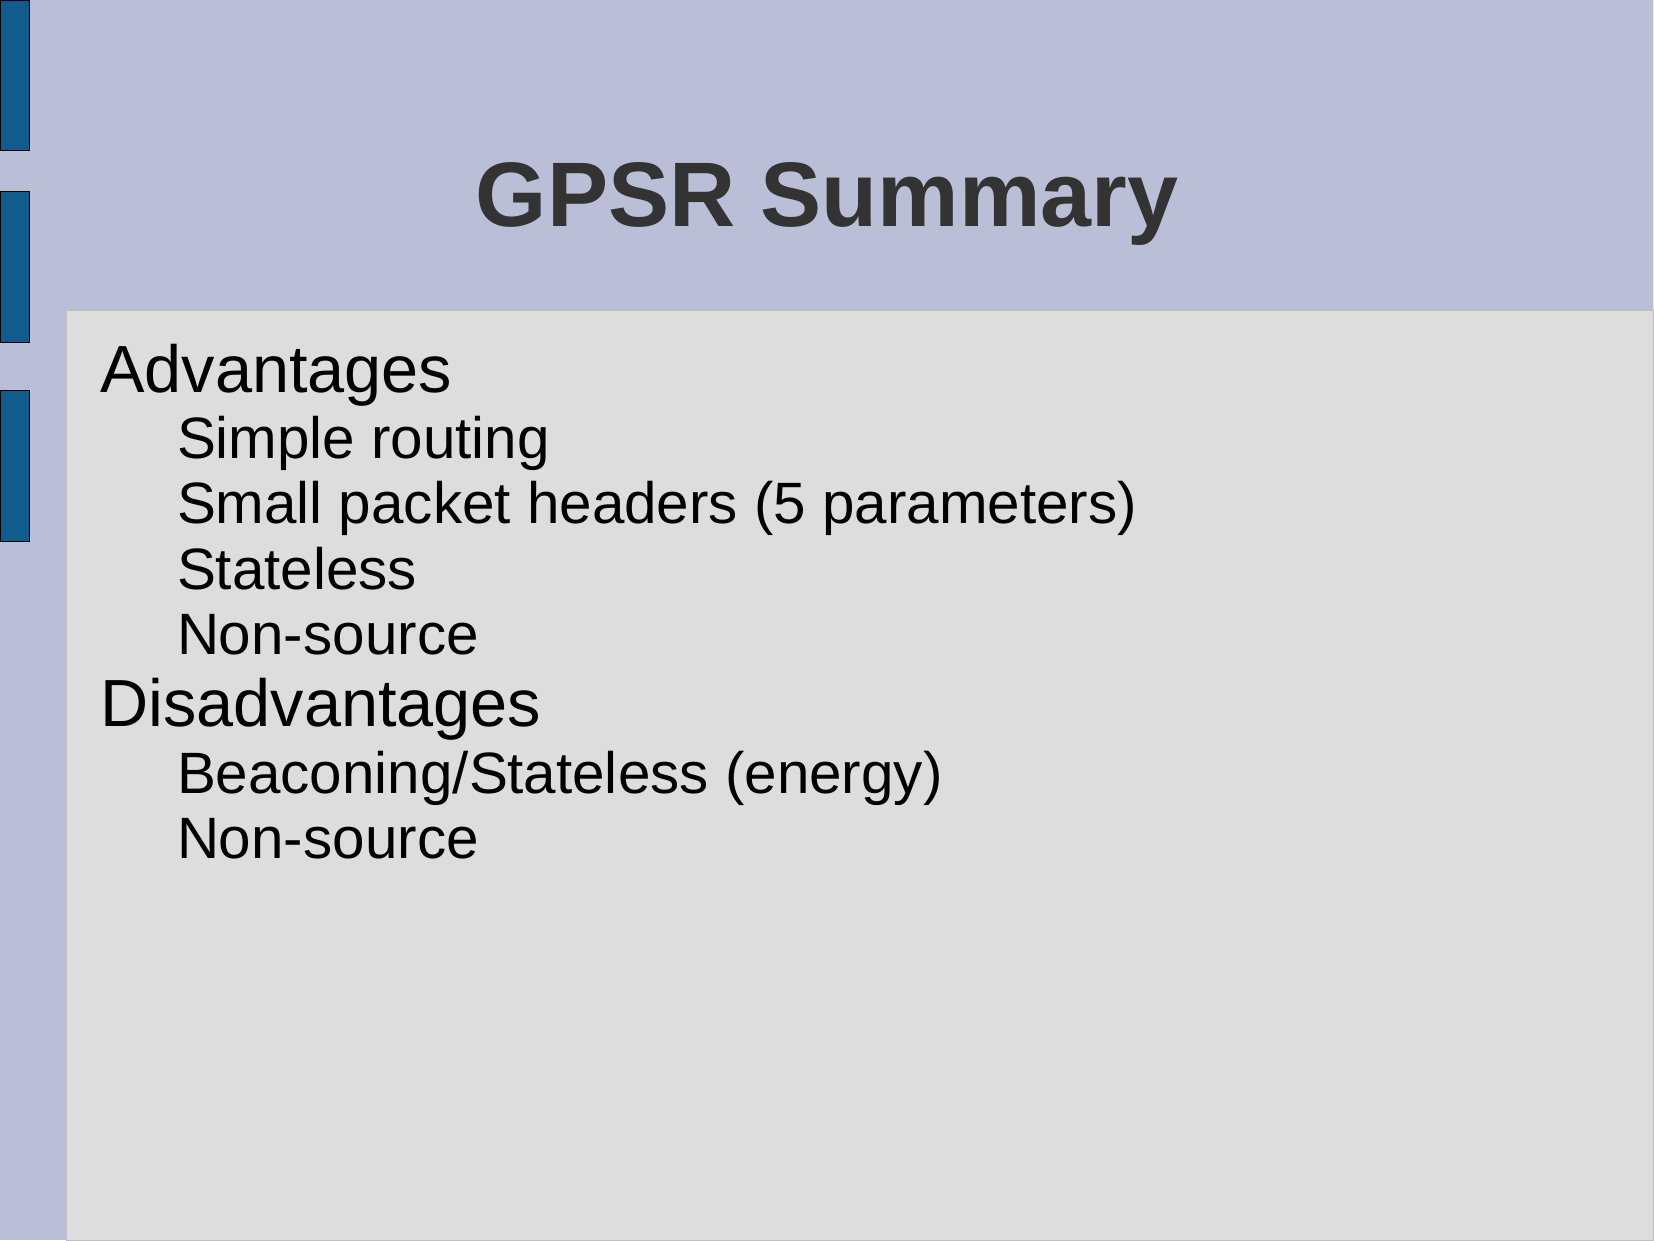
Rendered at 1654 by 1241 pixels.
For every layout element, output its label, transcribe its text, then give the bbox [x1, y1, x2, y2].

list Advantages Simple routing Small packet headers (5 parameters) Stateless Non-source Disadvantages Beaconing/Stateless (energy) Non-source [82, 331, 1571, 1136]
title GPSR Summary [121, 91, 1534, 299]
